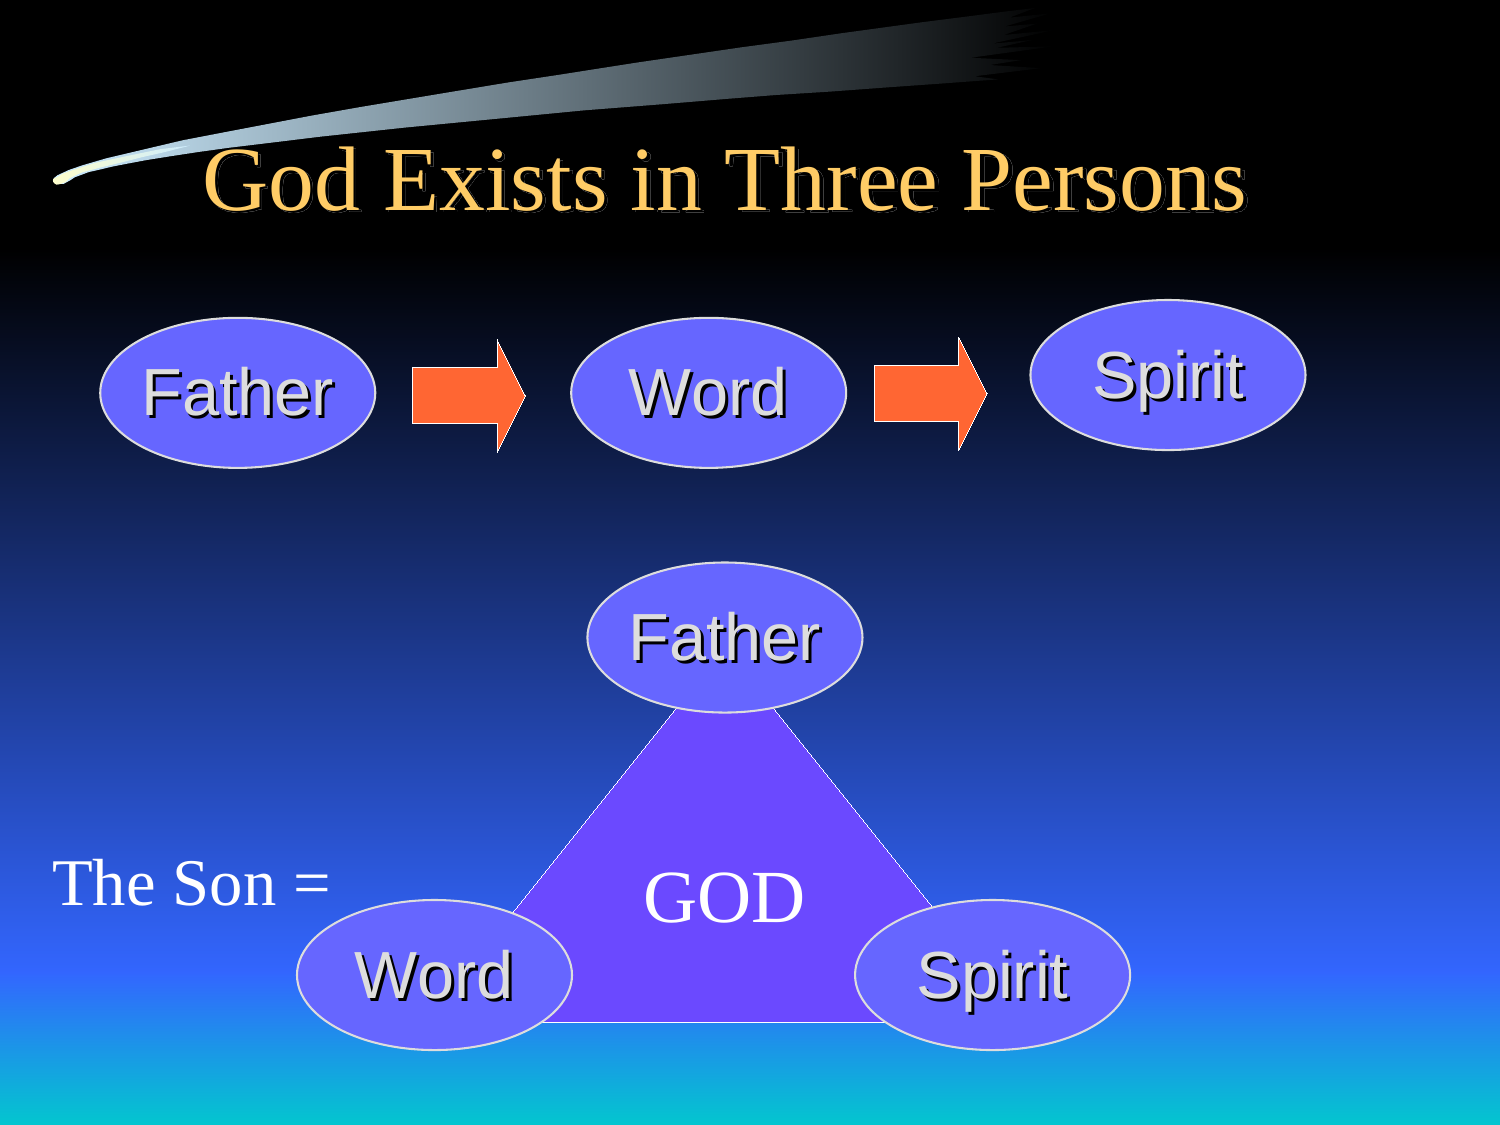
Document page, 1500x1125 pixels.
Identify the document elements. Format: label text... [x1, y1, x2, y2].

text_box [412, 339, 526, 453]
title God Exists in Three Persons [187, 85, 1463, 274]
text_box Father [100, 317, 376, 468]
text_box GOD [512, 708, 933, 1023]
text_box Word [296, 900, 573, 1051]
text_box Spirit [1030, 299, 1306, 451]
text_box Word [571, 317, 847, 468]
text_box [874, 337, 988, 451]
text_box The Son = [37, 838, 413, 928]
text_box Father [587, 562, 863, 713]
text_box Spirit [855, 900, 1131, 1051]
